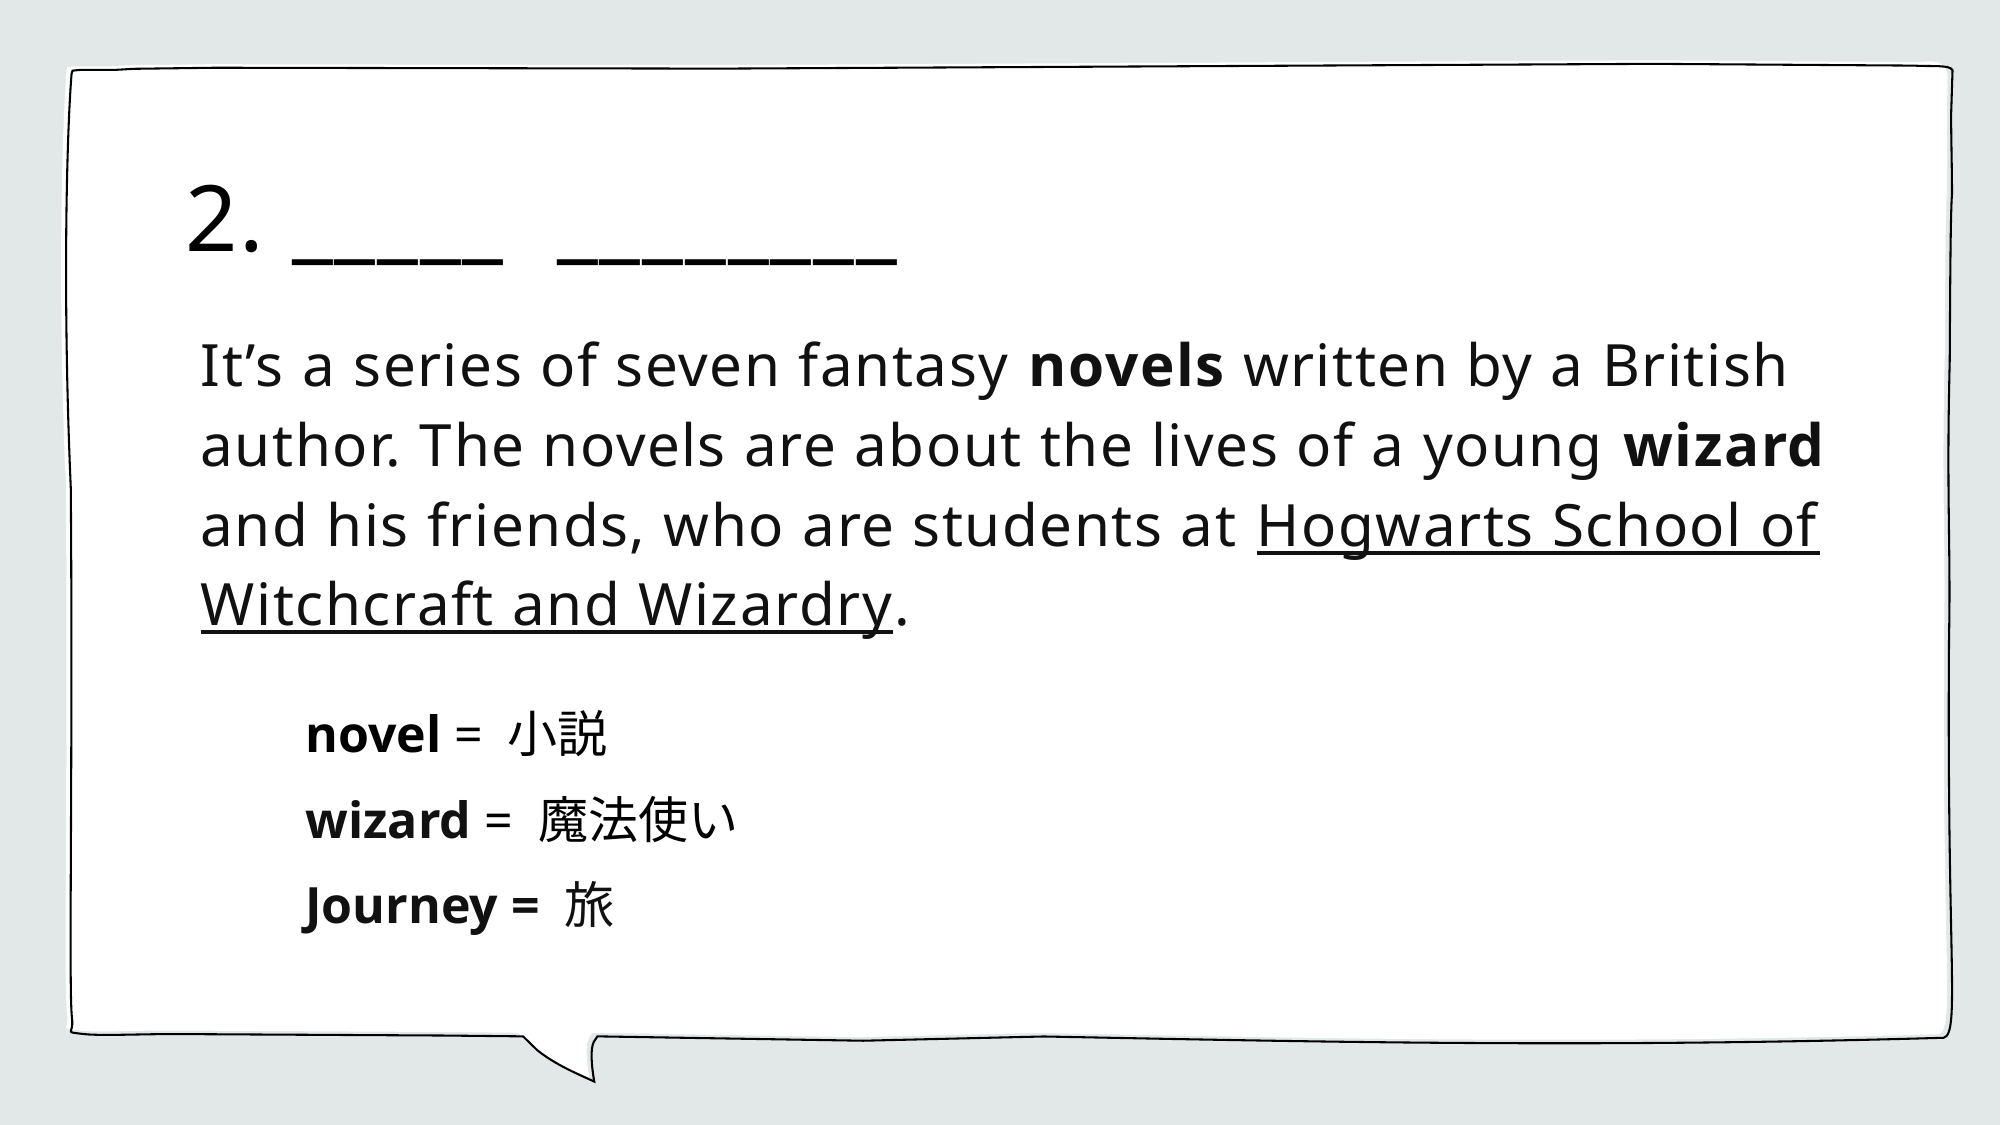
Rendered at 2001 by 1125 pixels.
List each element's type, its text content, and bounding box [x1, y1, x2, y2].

text_box Journey = 旅 [290, 866, 1291, 943]
text_box wizard = 魔法使い [290, 780, 745, 857]
title 2. _____ ________ [167, 91, 1863, 324]
text_box novel = 小説 [290, 694, 620, 771]
list It’s a series of seven fantasy novels written by a British author. The novels are about the lives of a young wizard and his friends, who are students at Hogwarts School of Witchcraft and Wizardry. [182, 300, 1878, 929]
